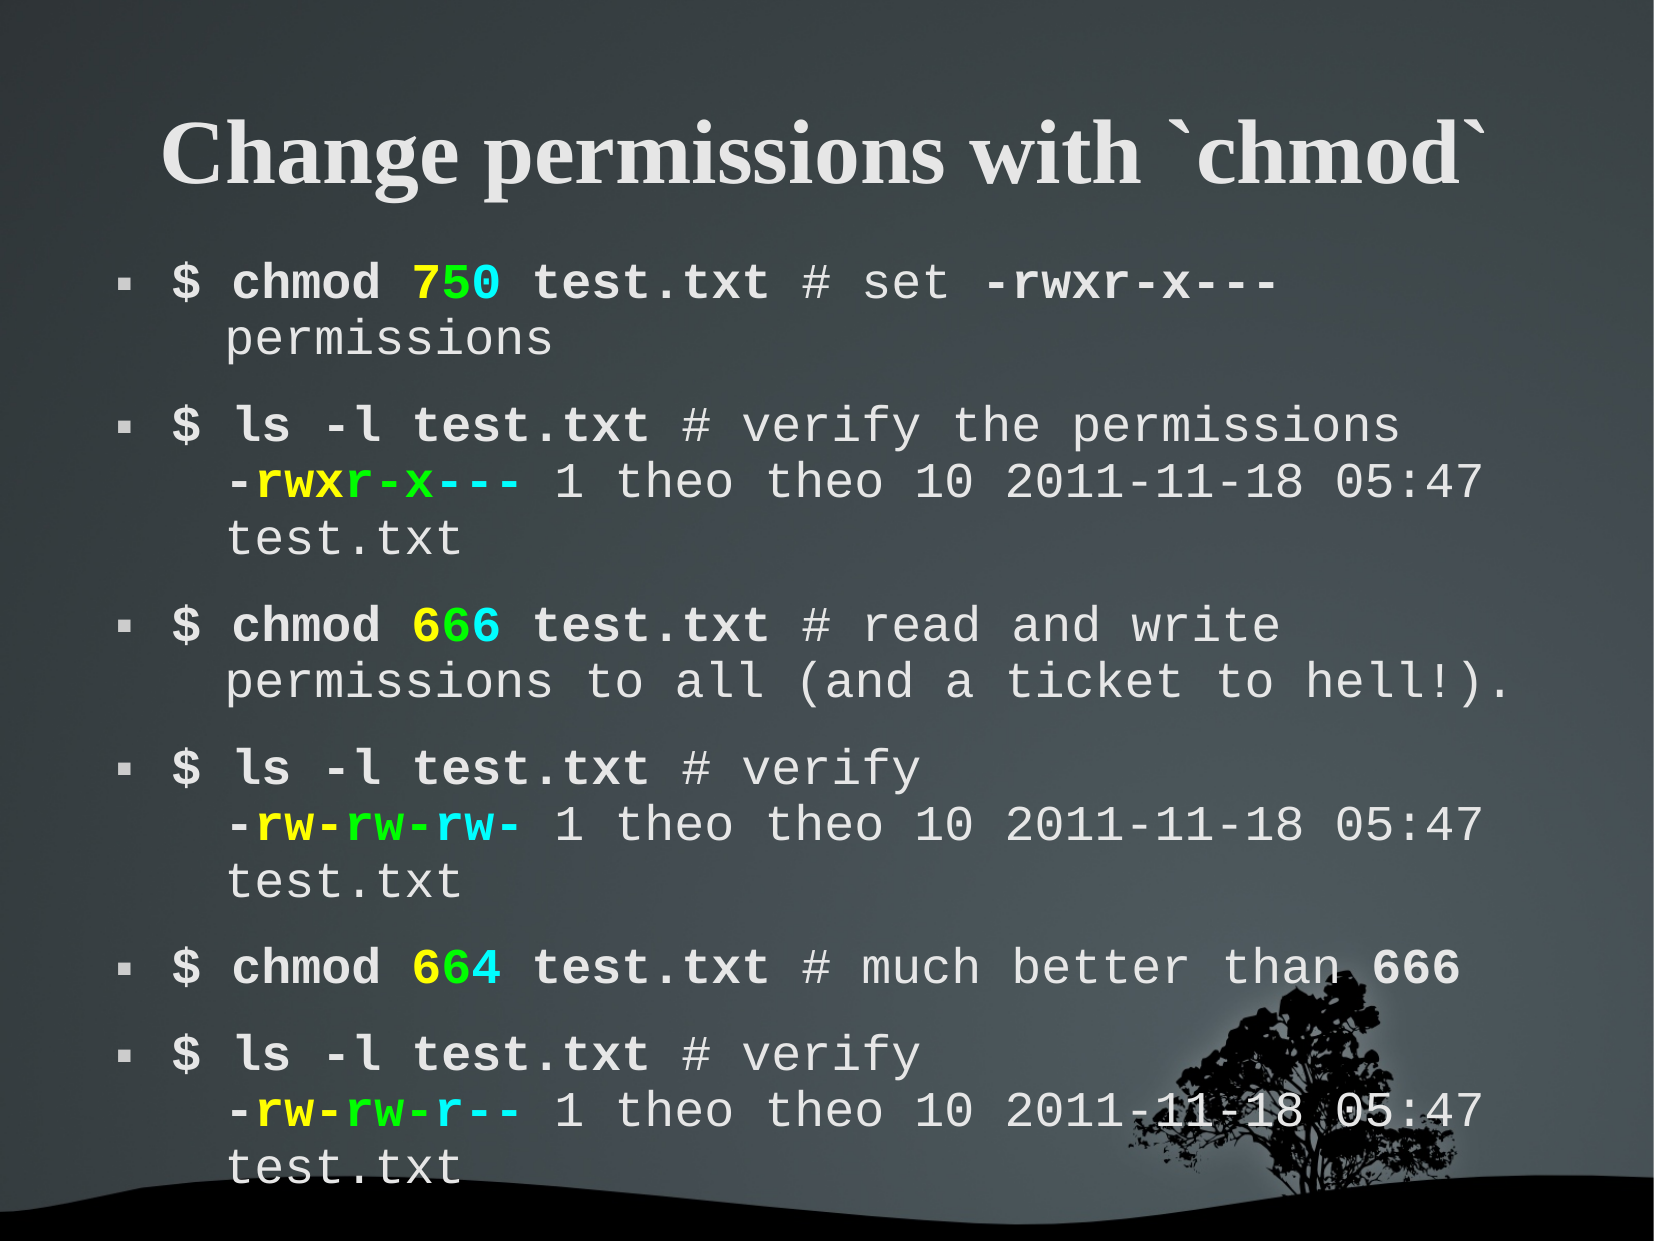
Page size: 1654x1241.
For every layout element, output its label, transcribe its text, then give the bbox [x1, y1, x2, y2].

title Change permissions with `chmod` [82, 49, 1571, 256]
picture [0, 0, 1654, 1241]
list $ chmod 750 test.txt # set -rwxr-x--- permissions $ ls -l test.txt # verify the permissions -rwxr-x--- 1 theo theo 10 2011-11-18 05:47 test.txt $ chmod 666 test.txt # read and write permissions to all (and a ticket to hell!). $ ls -l test.txt # verify -rw-rw-rw- 1 theo theο 10 2011-11-18 05:47 test.txt $ chmod 664 test.txt # much better than 666 $ ls -l test.txt # verify -rw-rw-r-- 1 theo theο 10 2011-11-18 05:47 test.txt [82, 256, 1571, 1199]
